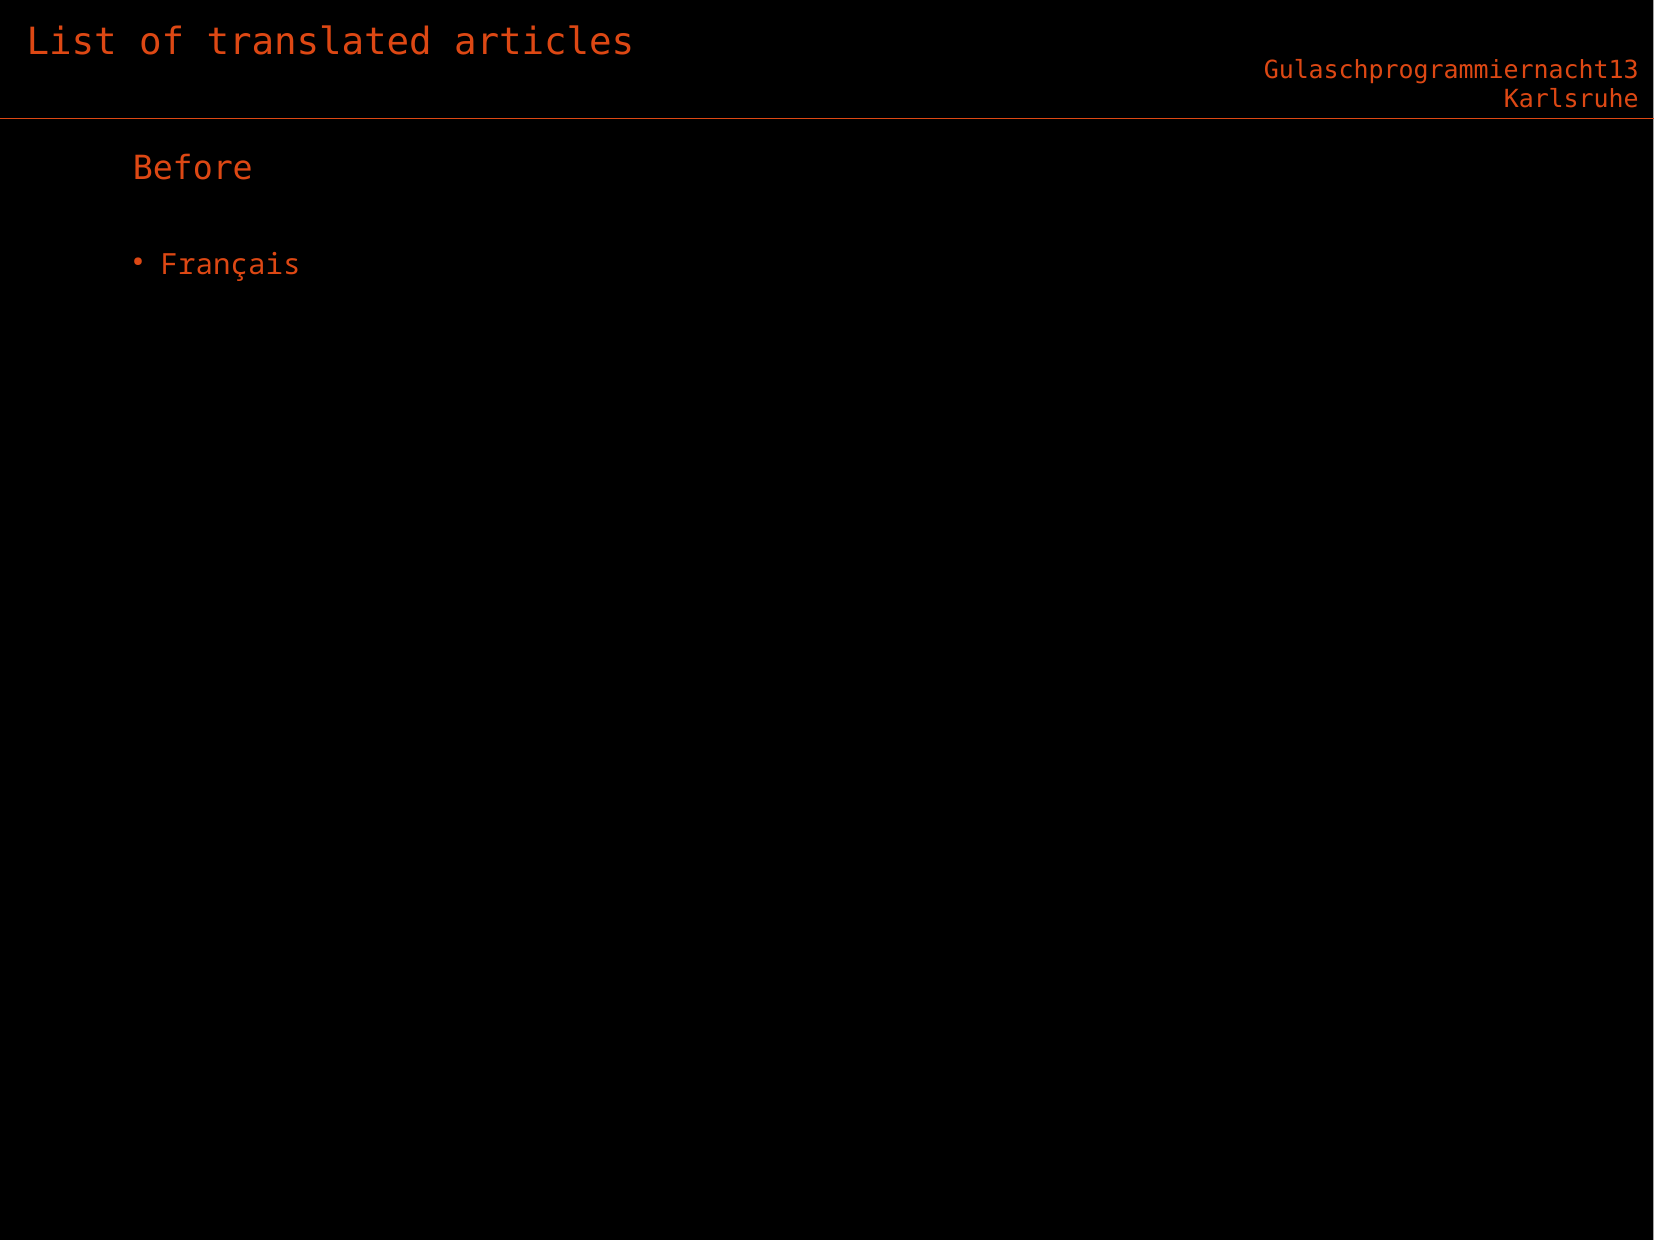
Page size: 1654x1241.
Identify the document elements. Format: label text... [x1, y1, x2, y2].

text_box Gulaschprogrammiernacht13 Karlsruhe [1248, 47, 1654, 121]
text_box Before [118, 141, 1075, 196]
text_box List of translated articles [11, 12, 969, 71]
text_box Français [118, 235, 827, 1063]
